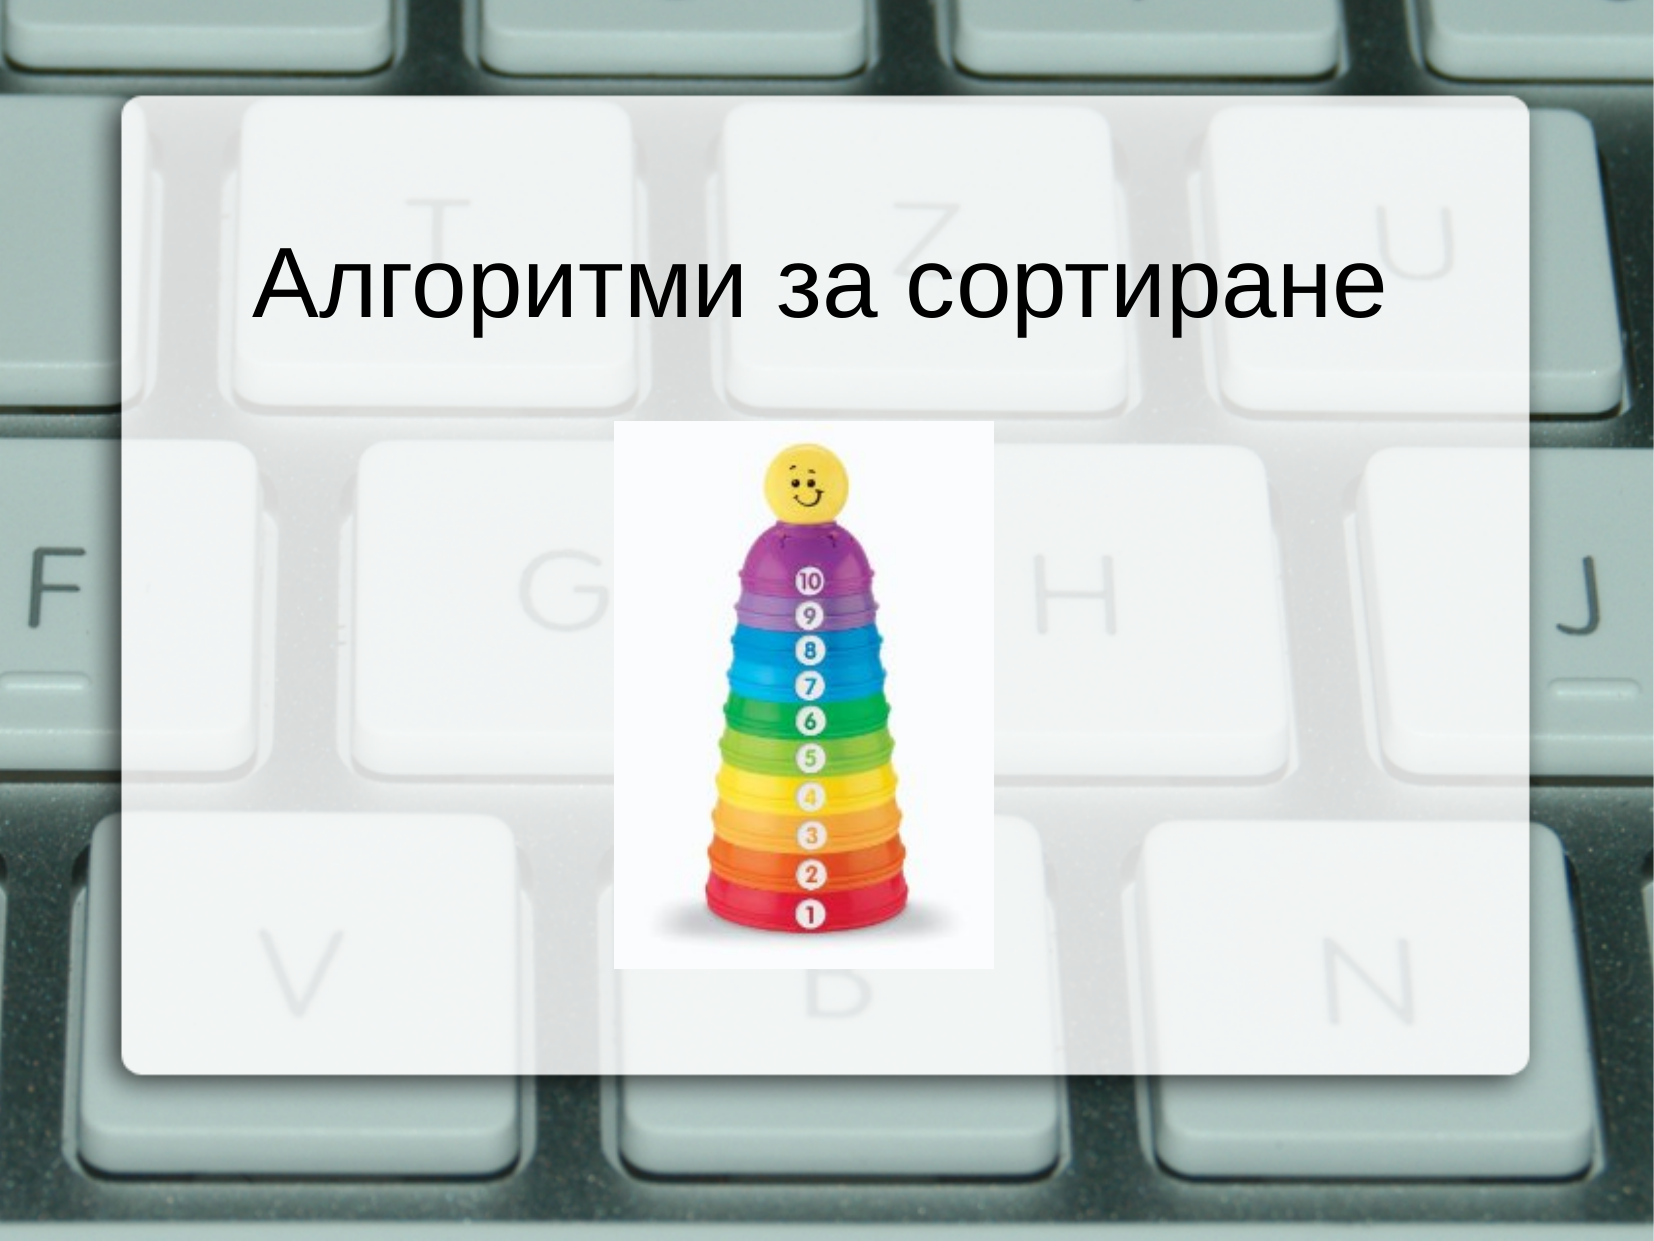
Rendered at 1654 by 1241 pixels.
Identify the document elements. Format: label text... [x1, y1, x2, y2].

subtitle Алгоритми за сортиране [135, 117, 1506, 449]
picture [0, 0, 1654, 1241]
